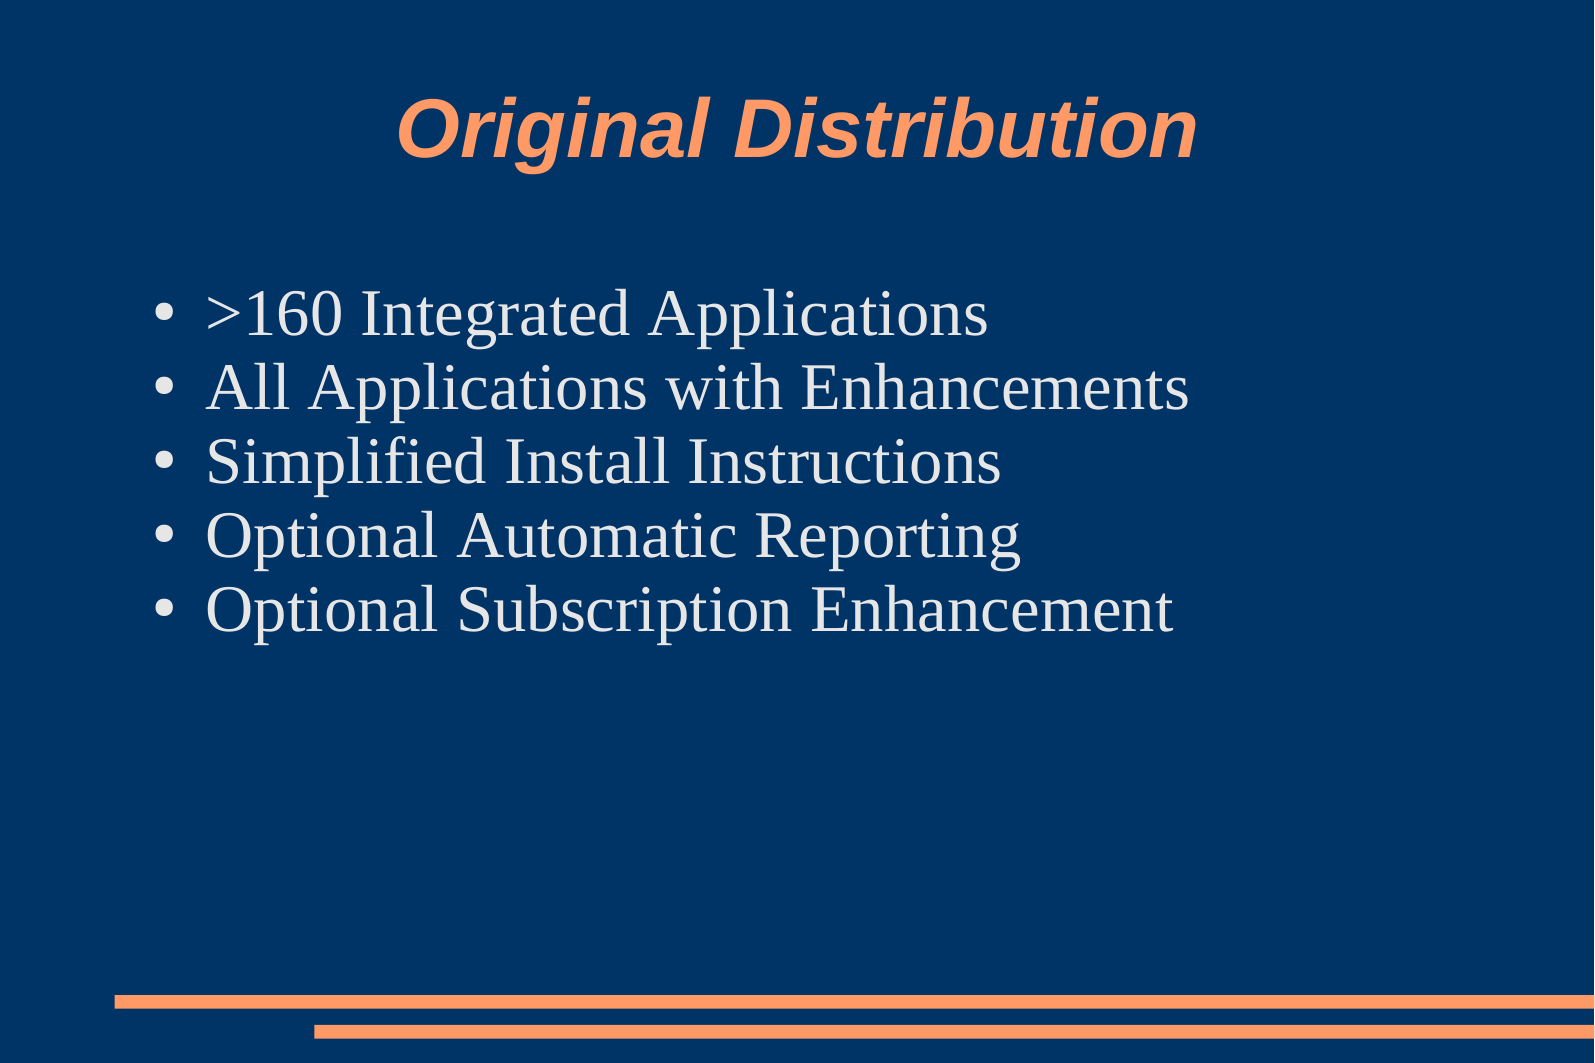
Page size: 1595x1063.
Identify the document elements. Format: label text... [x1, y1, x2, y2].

title Original Distribution [117, 39, 1479, 218]
list >160 Integrated Applications All Applications with Enhancements Simplified Install Instructions Optional Automatic Reporting Optional Subscription Enhancement [117, 276, 1505, 971]
